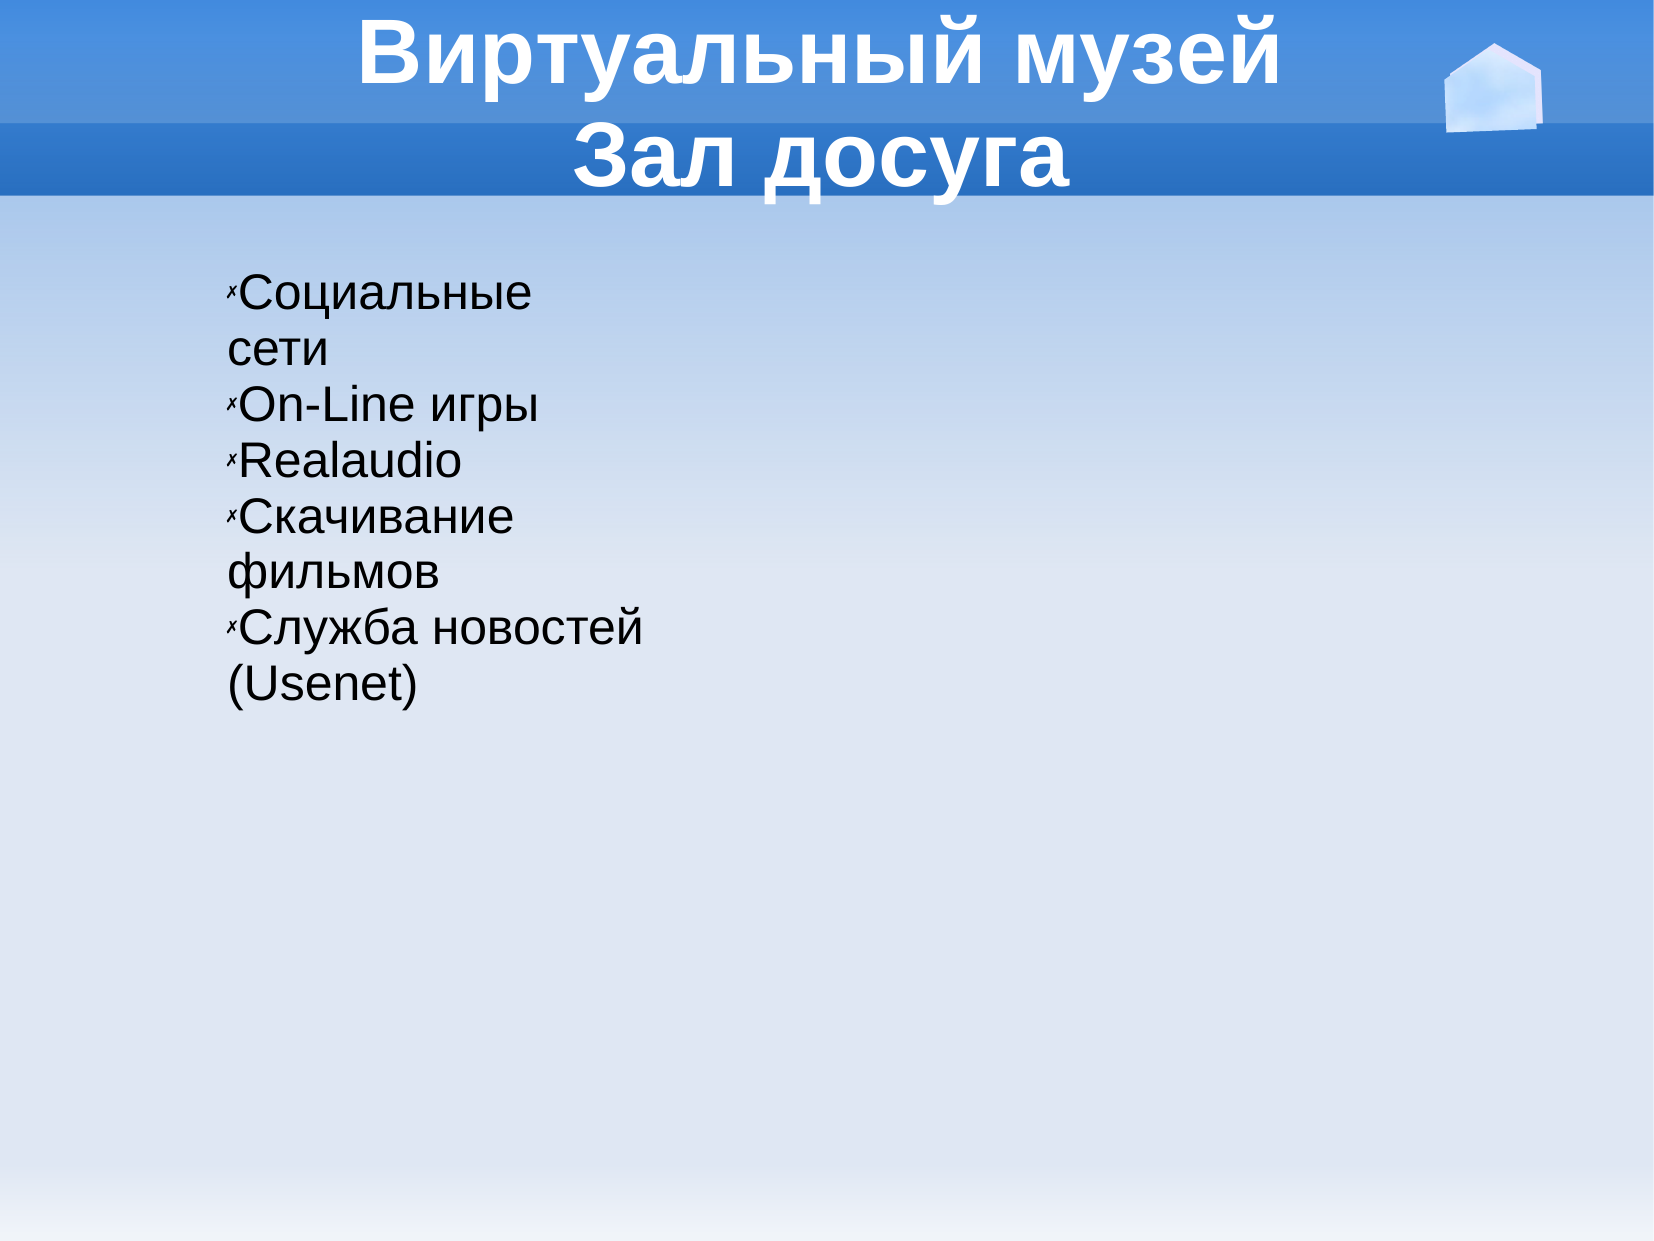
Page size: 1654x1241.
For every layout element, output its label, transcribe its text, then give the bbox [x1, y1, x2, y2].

picture [0, 0, 1654, 1241]
text_box Социальные сети On-Line игры Realaudio Скачивание фильмов Служба новостей (Usenet) [212, 257, 664, 663]
title Виртуальный музей Зал досуга [76, 0, 1565, 207]
text_box [1444, 49, 1537, 133]
